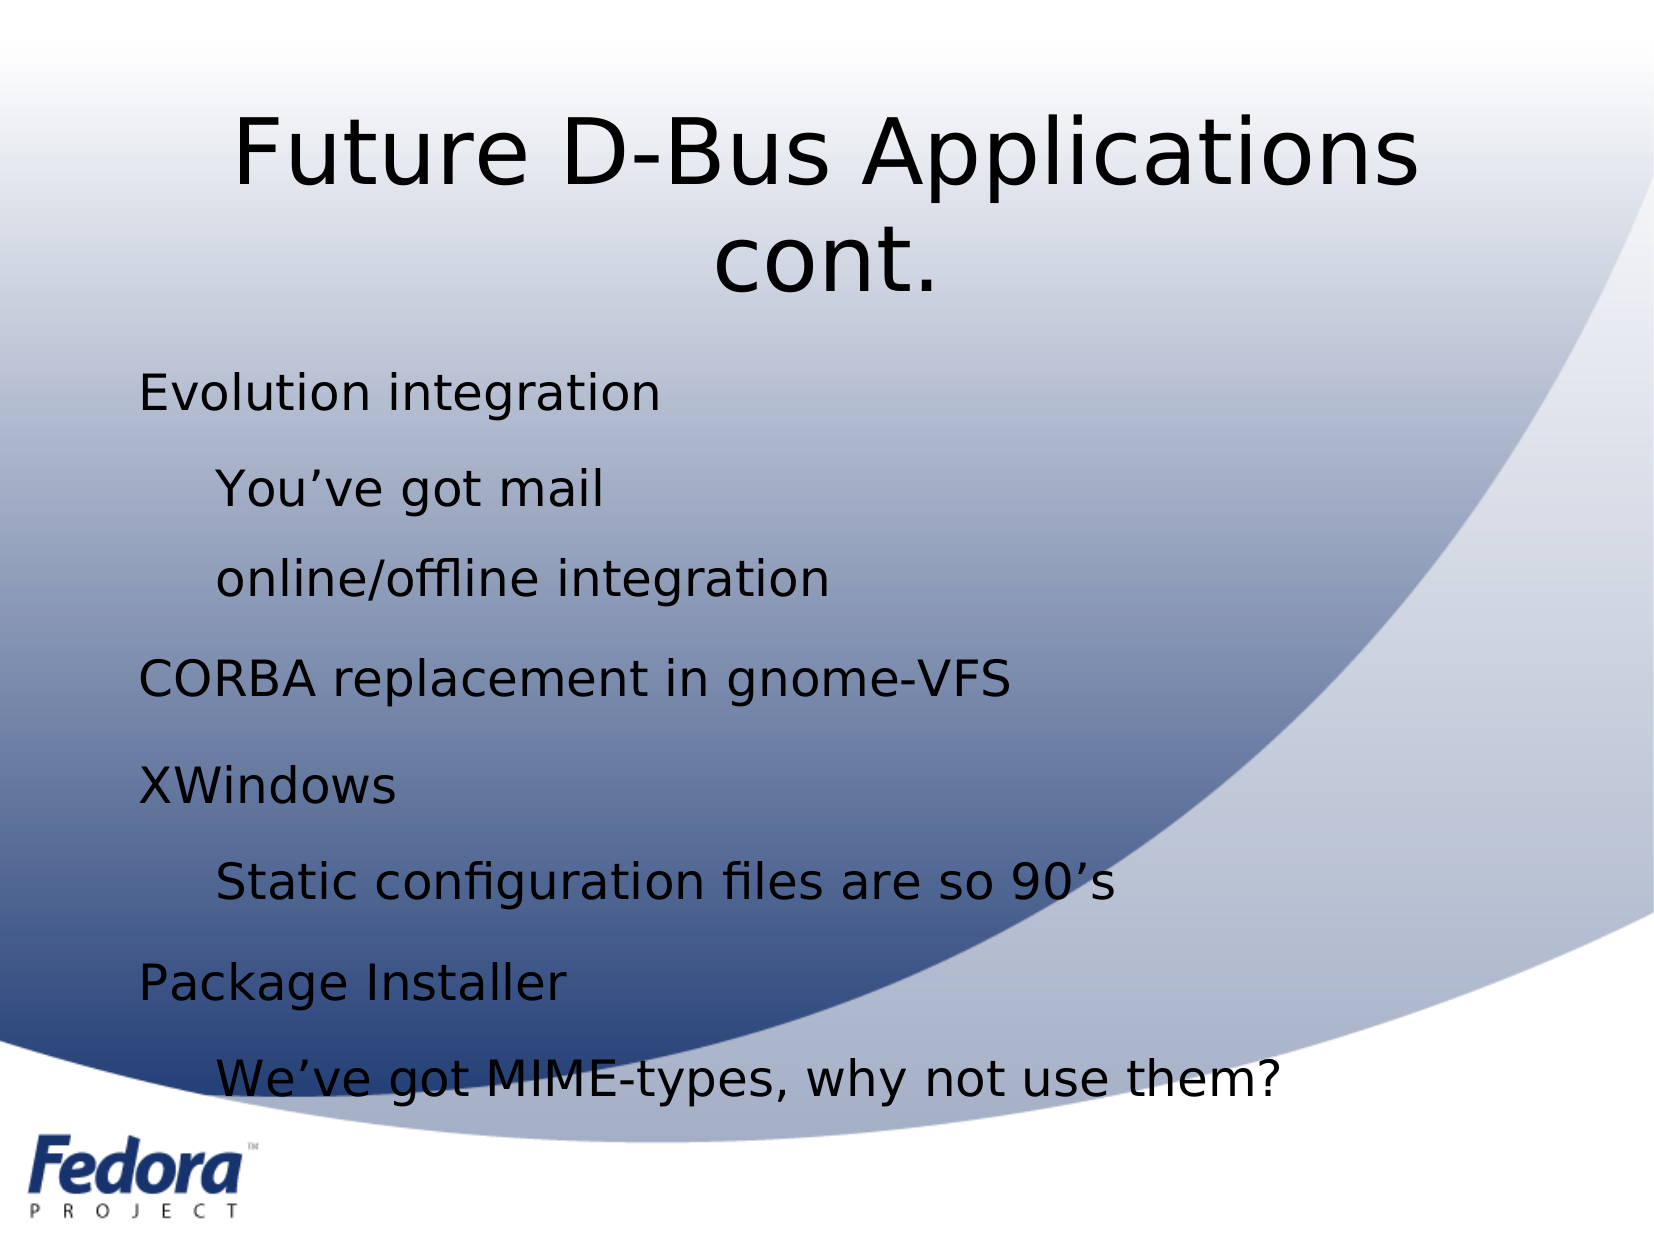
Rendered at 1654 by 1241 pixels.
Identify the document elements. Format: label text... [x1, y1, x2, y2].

picture [0, 0, 1654, 1241]
title Future D-Bus Applications cont. [121, 99, 1534, 314]
list Evolution integration You’ve got mail online/offline integration CORBA replacement in gnome-VFS XWindows Static configuration files are so 90’s Package Installer We’ve got MIME-types, why not use them? [121, 344, 1534, 1126]
